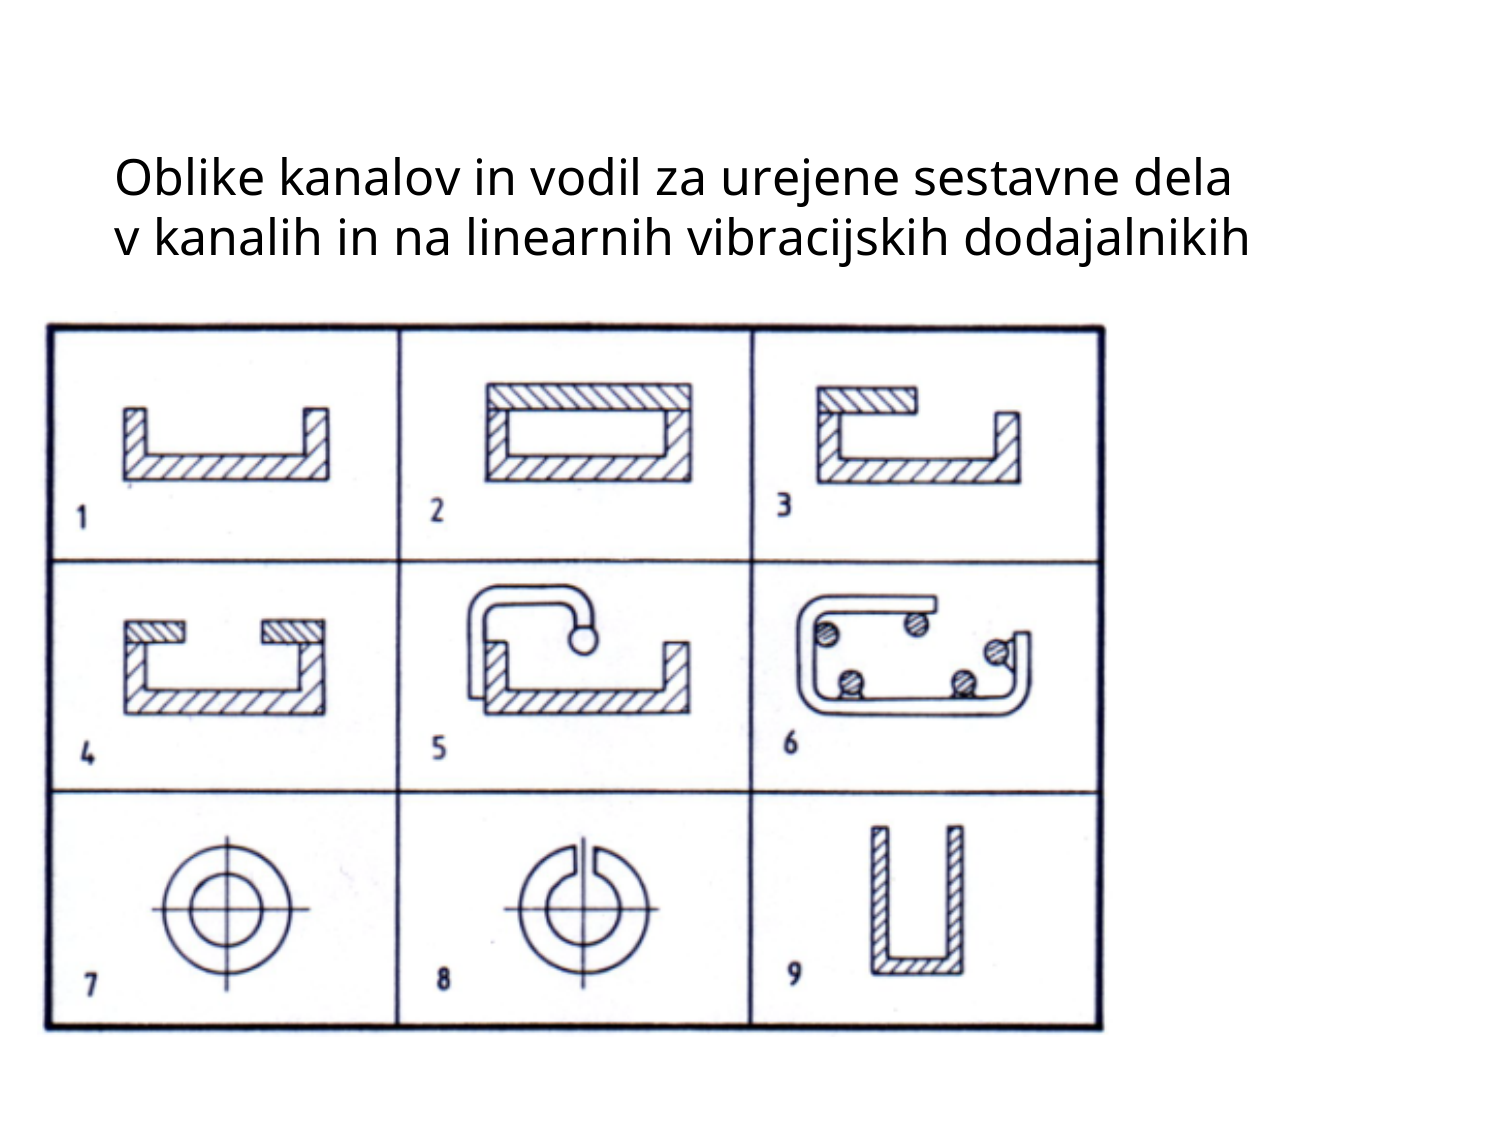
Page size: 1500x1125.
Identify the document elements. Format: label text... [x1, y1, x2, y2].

text_box Oblike kanalov in vodil za urejene sestavne dela v kanalih in na linearnih vibracijskih dodajalnikih [99, 137, 1288, 273]
picture [37, 311, 1113, 1037]
